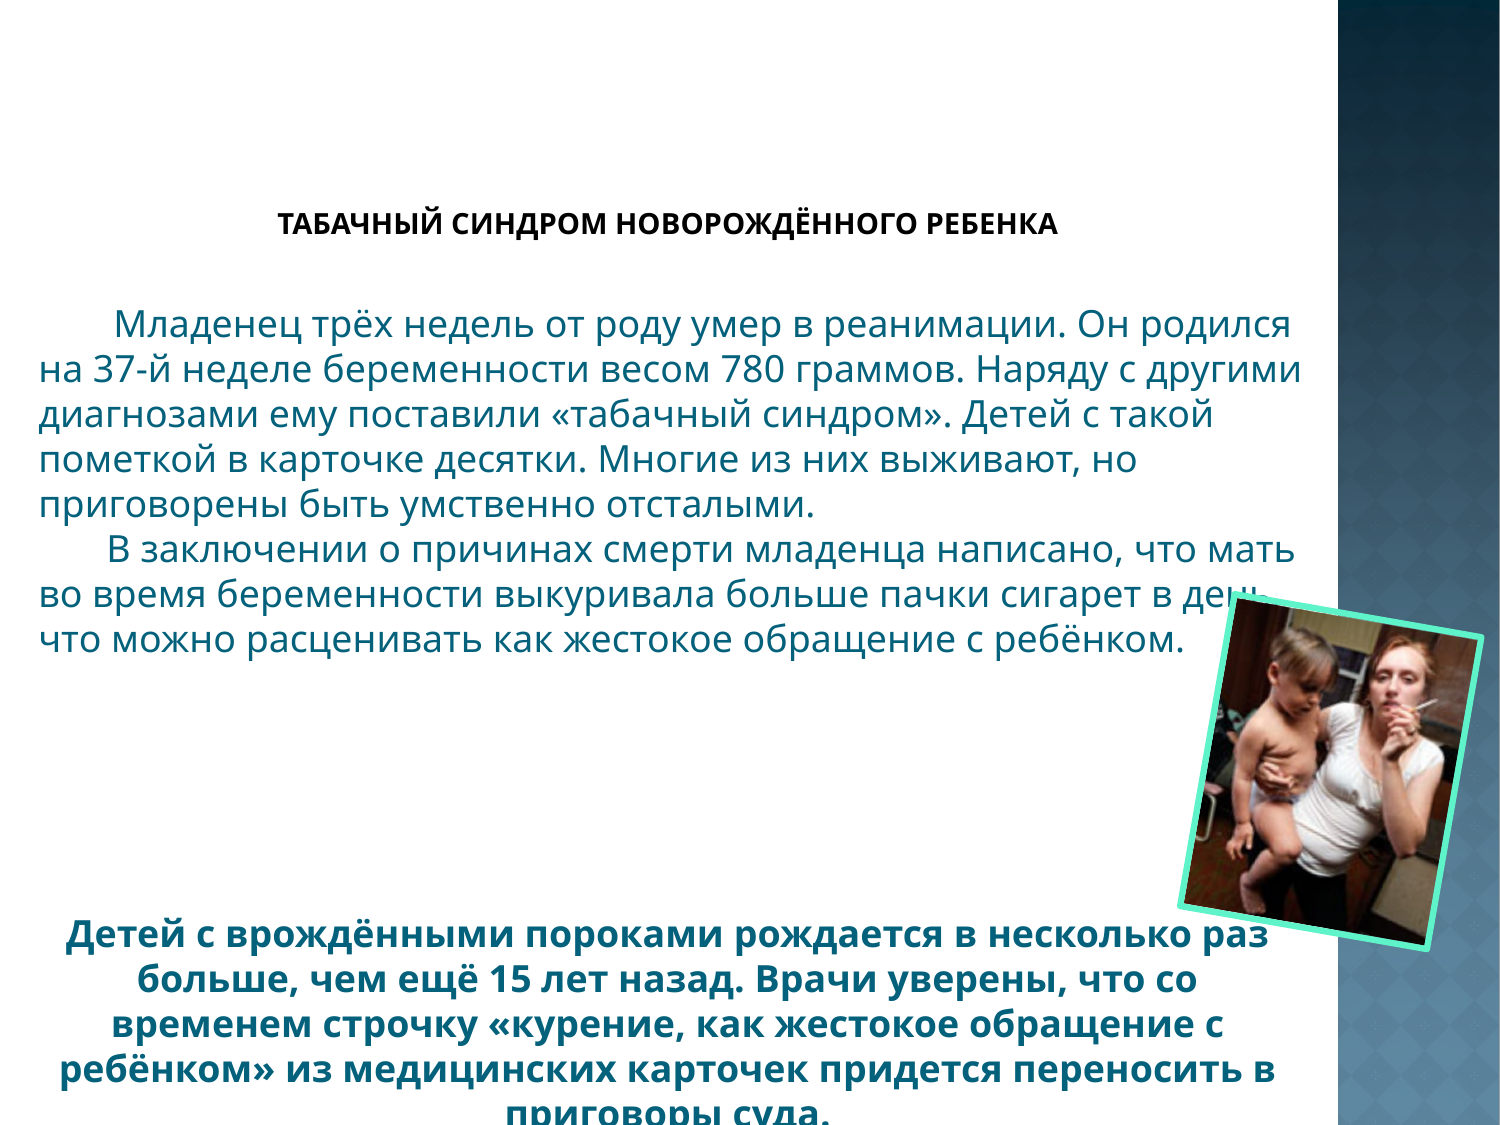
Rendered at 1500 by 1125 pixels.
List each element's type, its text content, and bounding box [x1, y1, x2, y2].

picture [1183, 597, 1478, 946]
title Табачный синдром новорождённого ребенка [0, 52, 1336, 240]
text_box Детей с врождёнными пороками рождается в несколько раз больше, чем ещё 15 лет назад. Врачи уверены, что со временем строчку «курение, как жестокое обращение с ребёнком» из медицинских карточек придется переносить в приговоры суда. [23, 902, 1313, 1125]
text_box Младенец трёх недель от роду умер в реанимации. Он родился на 37-й неделе беременности весом 780 граммов. Наряду с другими диагнозами ему поставили «табачный синдром». Детей с такой пометкой в карточке десятки. Многие из них выживают, но приговорены быть умственно отсталыми. В заключении о причинах смерти младенца написано, что мать во время беременности выкуривала больше пачки сигарет в день, что можно расценивать как жестокое обращение с ребёнком. [23, 293, 1324, 713]
